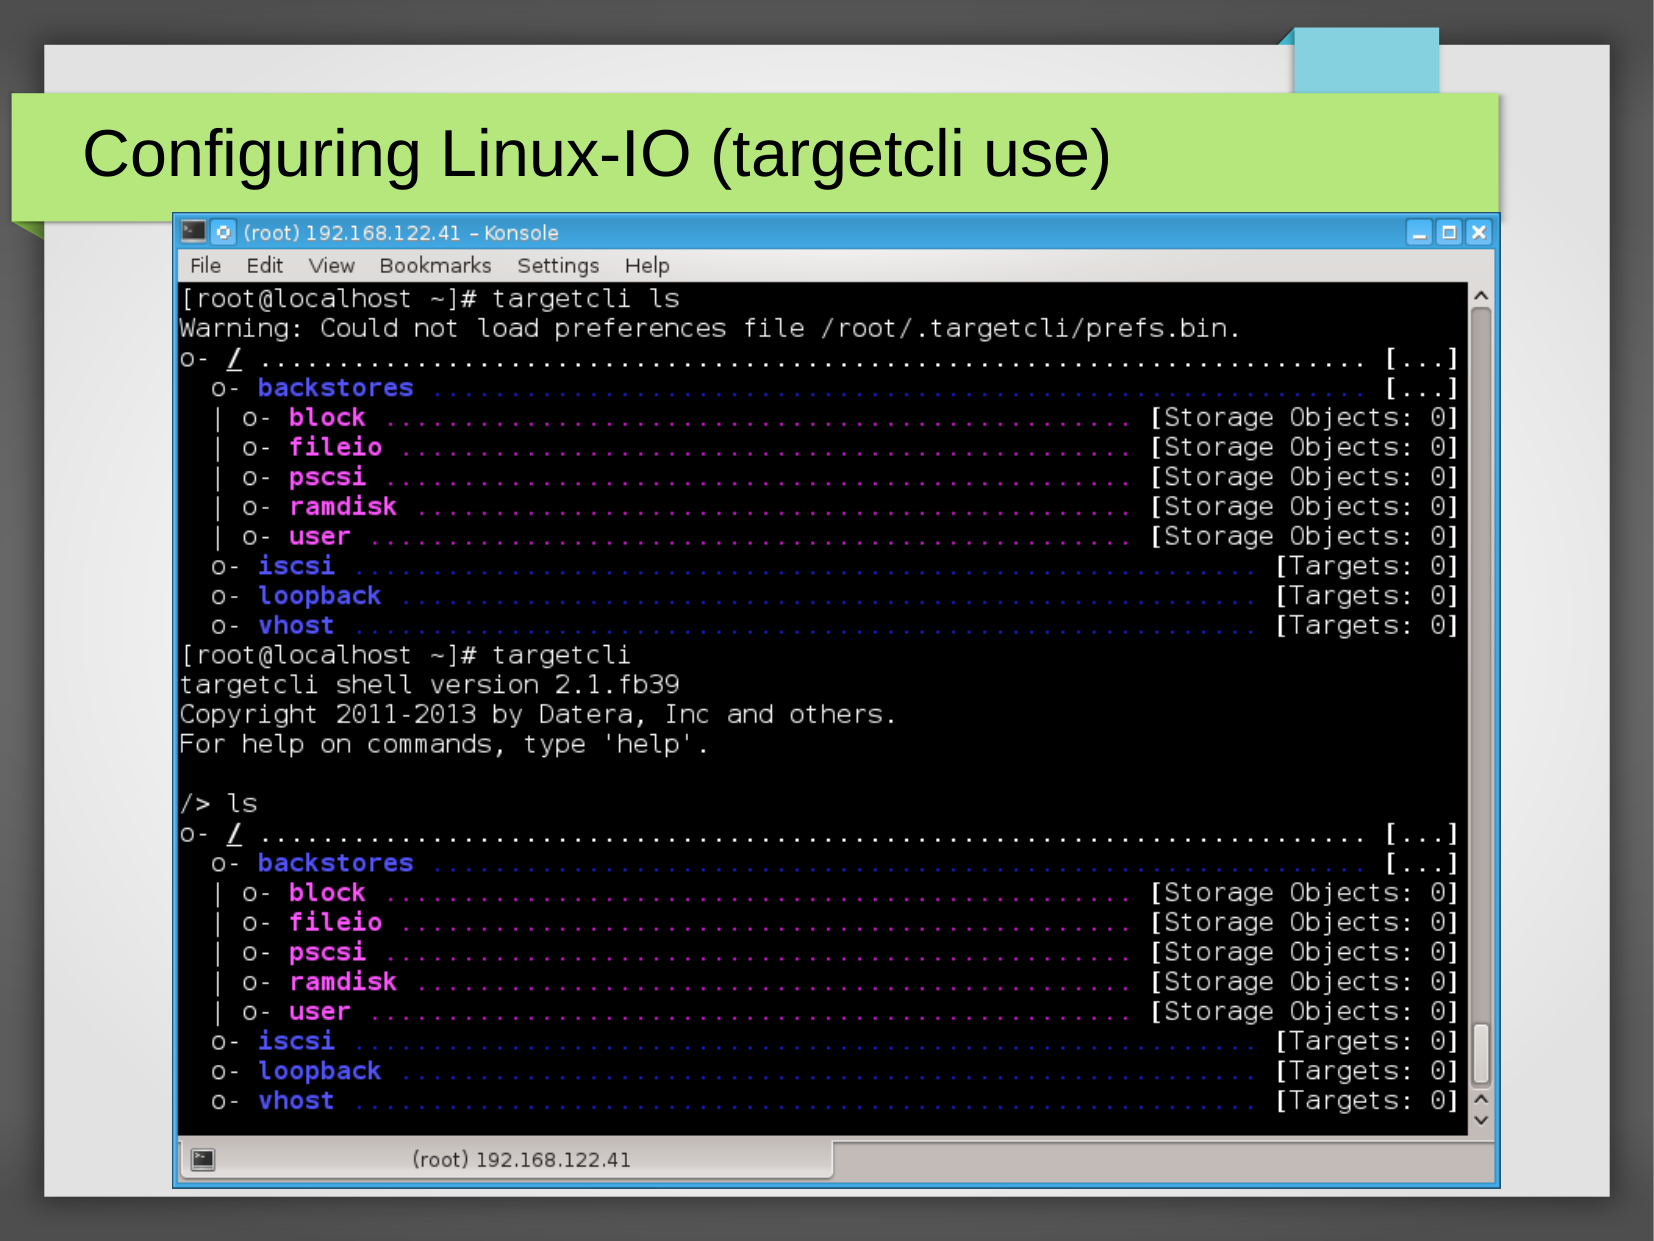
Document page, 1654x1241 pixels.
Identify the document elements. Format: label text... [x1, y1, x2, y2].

picture [0, 0, 1654, 1241]
title Configuring Linux-IO (targetcli use) [82, 94, 1264, 213]
